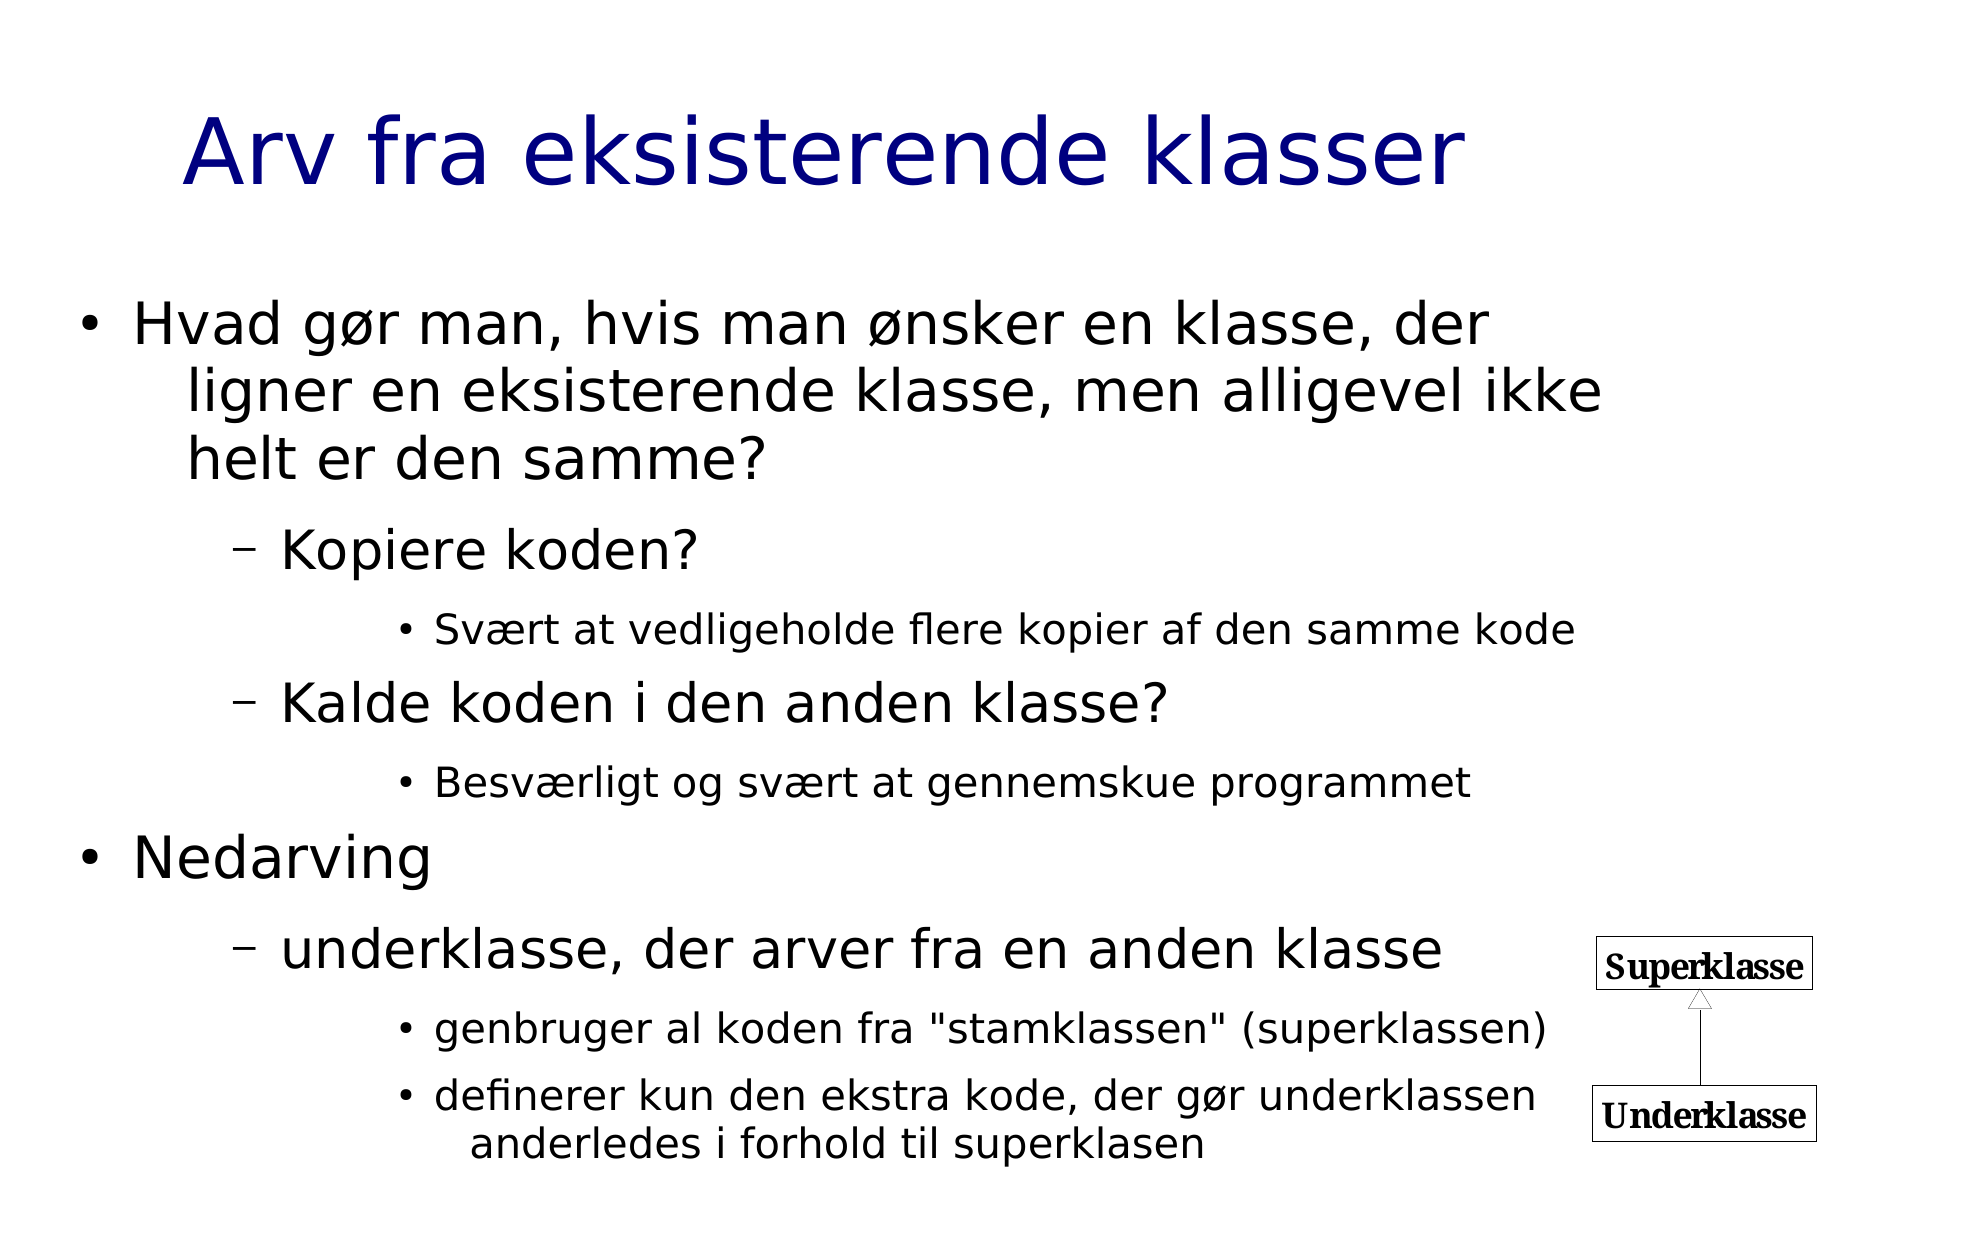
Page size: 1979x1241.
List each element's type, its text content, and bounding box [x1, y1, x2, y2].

chart [1588, 923, 1826, 1150]
title Arv fra eksisterende klasser [30, 49, 1620, 257]
list Hvad gør man, hvis man ønsker en klasse, der ligner en eksisterende klasse, men alligevel ikke helt er den samme? Kopiere koden? Svært at vedligeholde flere kopier af den samme kode Kalde koden i den anden klasse? Besværligt og svært at gennemskue programmet Nedarving underklasse, der arver fra en anden klasse genbruger al koden fra "stamklassen" (superklassen) definerer kun den ekstra kode, der gør underklassen anderledes i forhold til superklasen [44, 290, 1606, 1211]
